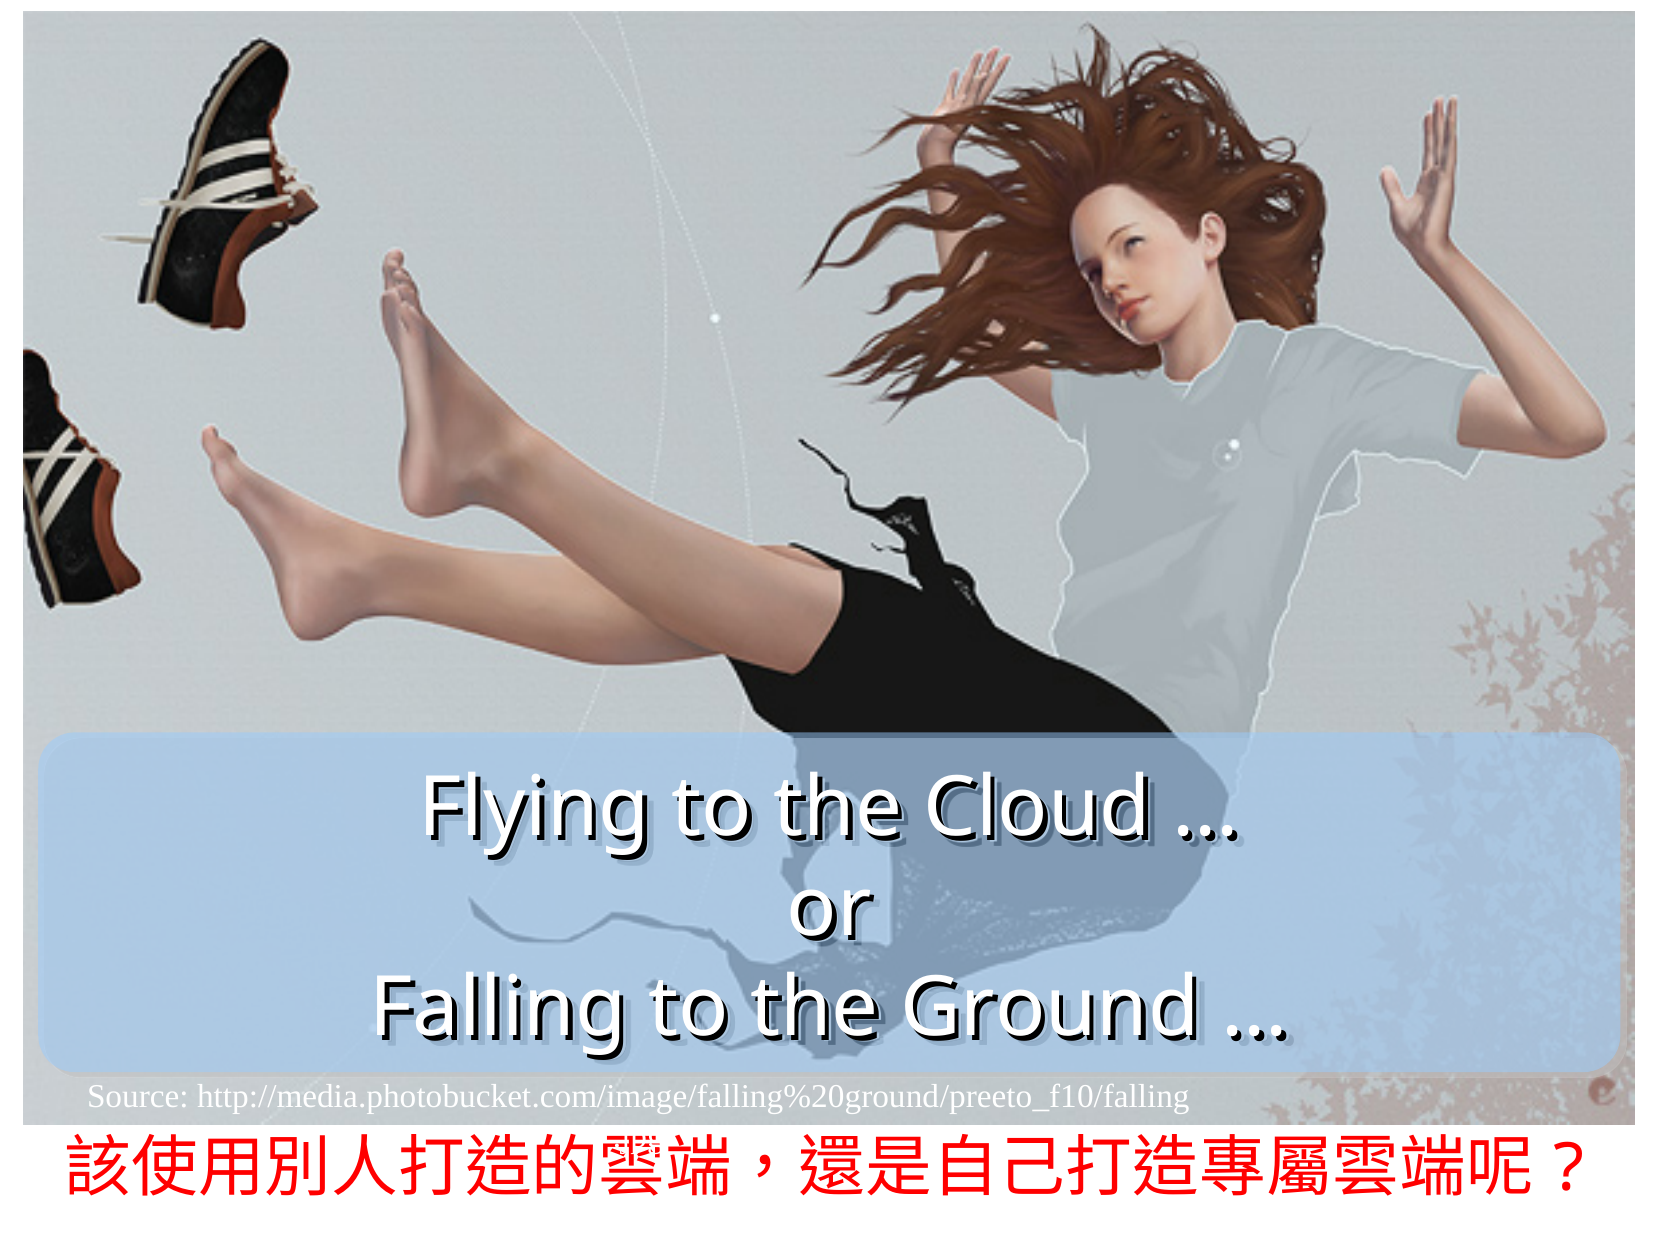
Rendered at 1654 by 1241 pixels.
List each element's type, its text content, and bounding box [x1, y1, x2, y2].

text_box Source: http://media.photobucket.com/image/falling%20ground/preeto_f10/falling.jpg [51, 1067, 1226, 1162]
text_box Flying to the Cloud ... or Falling to the Ground ... [38, 732, 1621, 1073]
text_box 該使用別人打造的雲端，還是自己打造專屬雲端呢? [0, 1116, 1654, 1241]
picture [23, 11, 1635, 1116]
